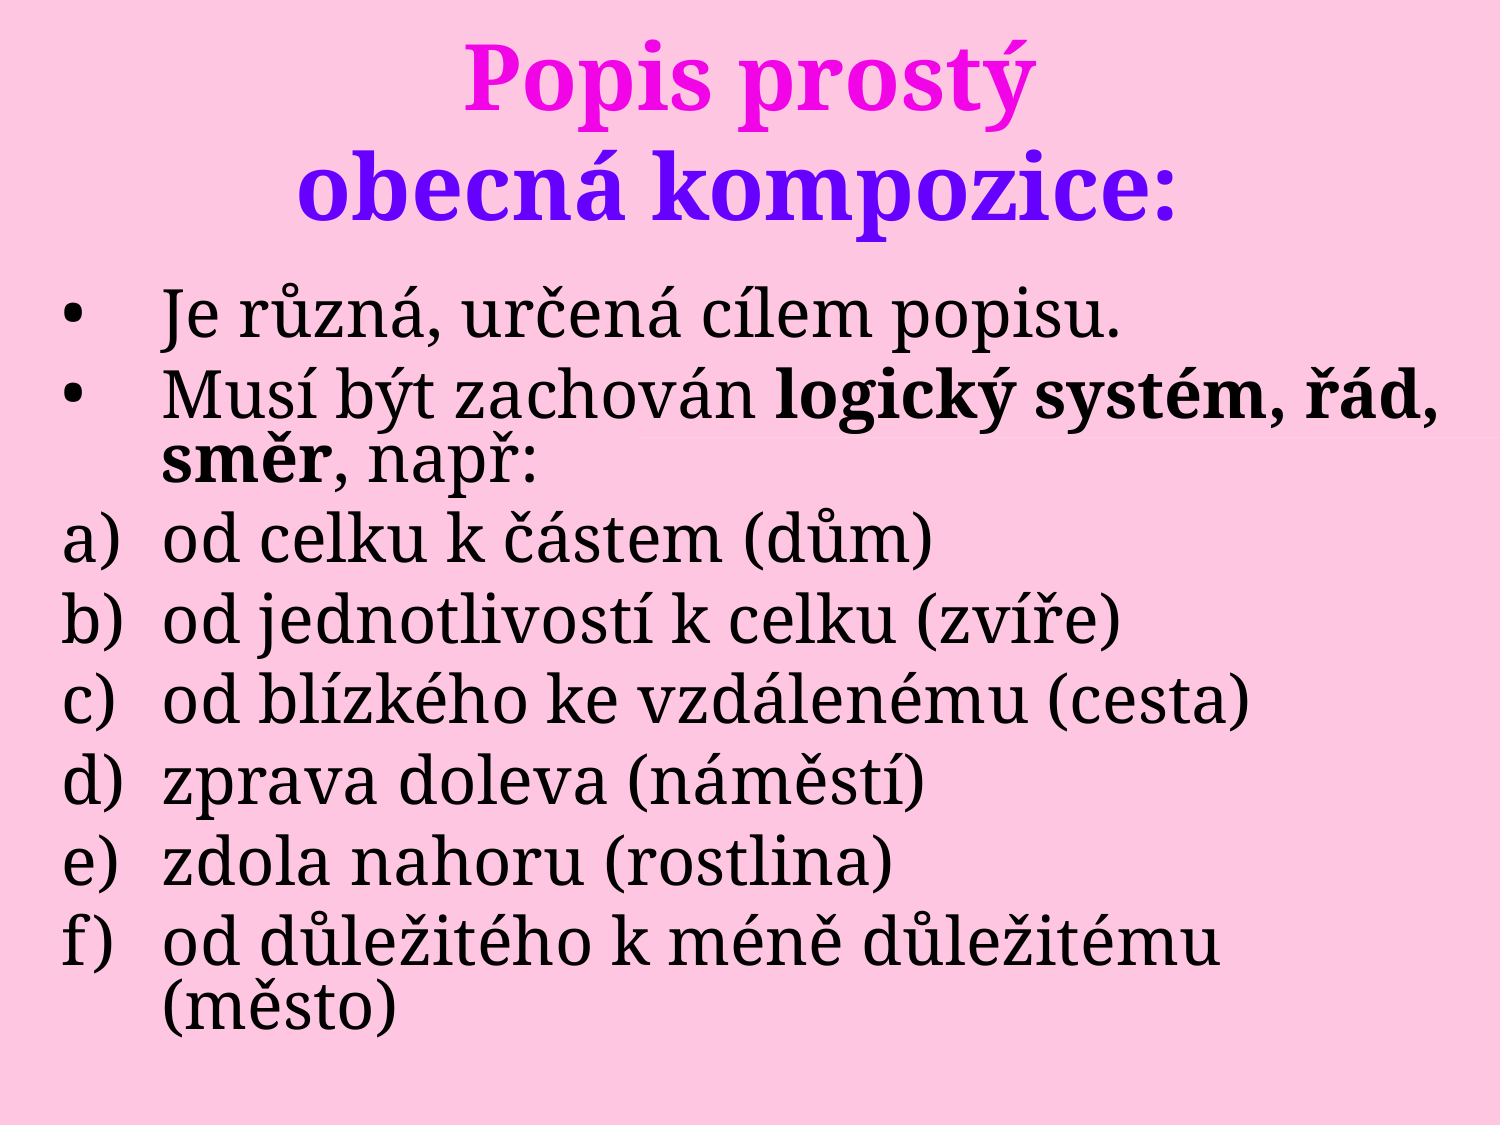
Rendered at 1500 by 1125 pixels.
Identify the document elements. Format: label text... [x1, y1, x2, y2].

list Je různá, určená cílem popisu. Musí být zachován logický systém, řád, směr, např: od celku k částem (dům) od jednotlivostí k celku (zvíře) od blízkého ke vzdálenému (cesta) zprava doleva (náměstí) zdola nahoru (rostlina) od důležitého k méně důležitému (město) [46, 278, 1465, 1125]
title Popis prostý obecná kompozice: [58, 11, 1442, 247]
